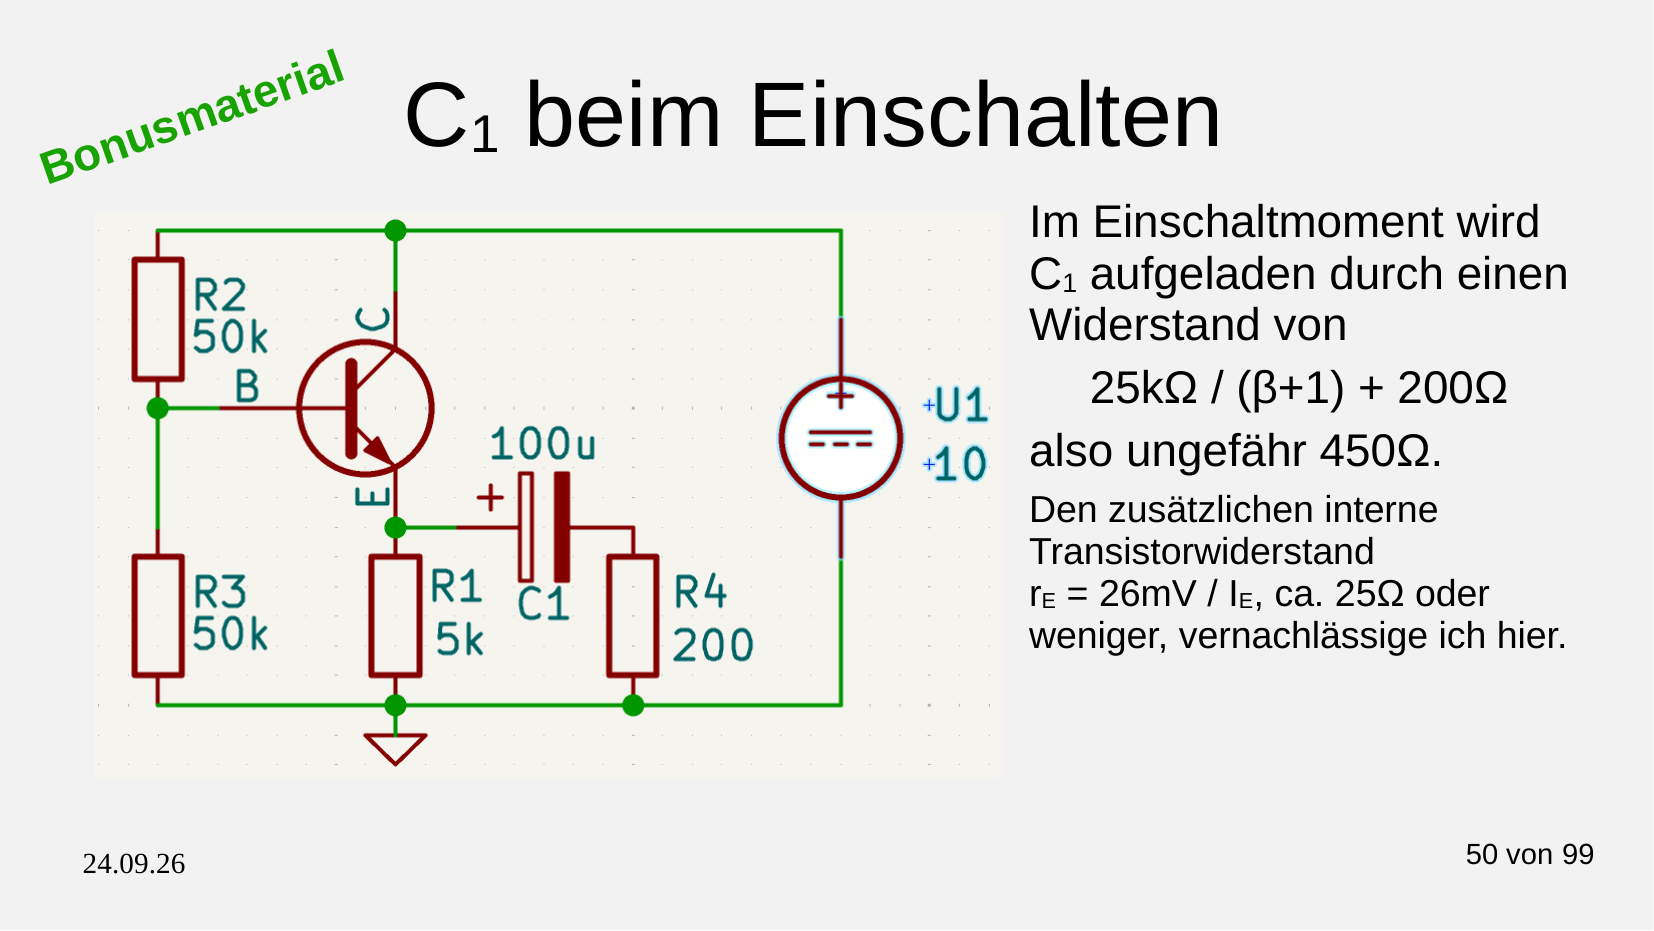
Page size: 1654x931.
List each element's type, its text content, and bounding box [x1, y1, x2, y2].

title C1 beim Einschalten [82, 37, 1571, 193]
text_box Im Einschaltmoment wird C1 aufgeladen durch einen Widerstand von 25kΩ / (β+1) + 200Ω also ungefähr 450Ω. Den zusätzlichen interne Transistorwiderstand rE = 26mV / IE, ca. 25Ω oder weniger, vernachlässige ich hier. [1003, 189, 1595, 827]
picture [94, 212, 1003, 778]
